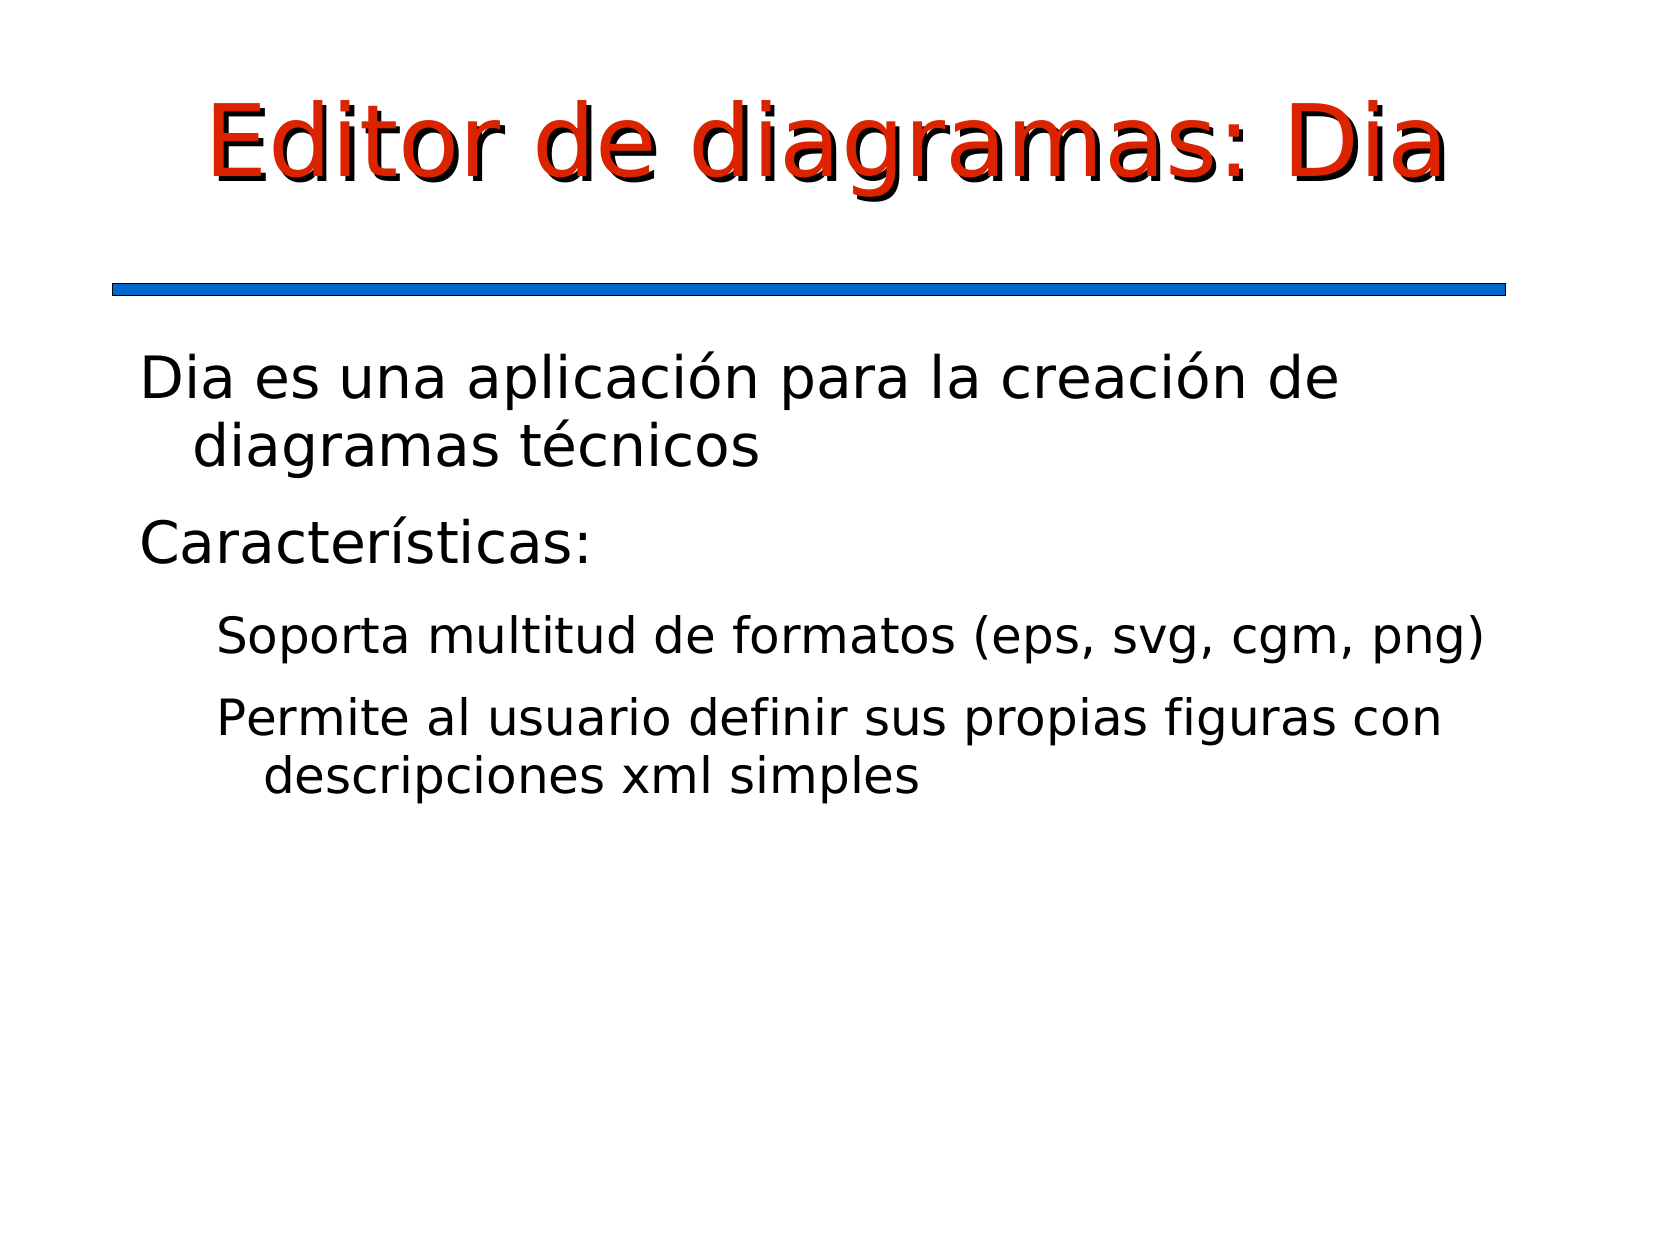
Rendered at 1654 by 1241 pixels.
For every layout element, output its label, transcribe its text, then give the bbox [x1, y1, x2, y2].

title Editor de diagramas: Dia [121, 37, 1534, 246]
list Dia es una aplicación para la creación de diagramas técnicos Características: Soporta multitud de formatos (eps, svg, cgm, png) Permite al usuario definir sus propias figuras con descripciones xml simples [121, 344, 1534, 1127]
